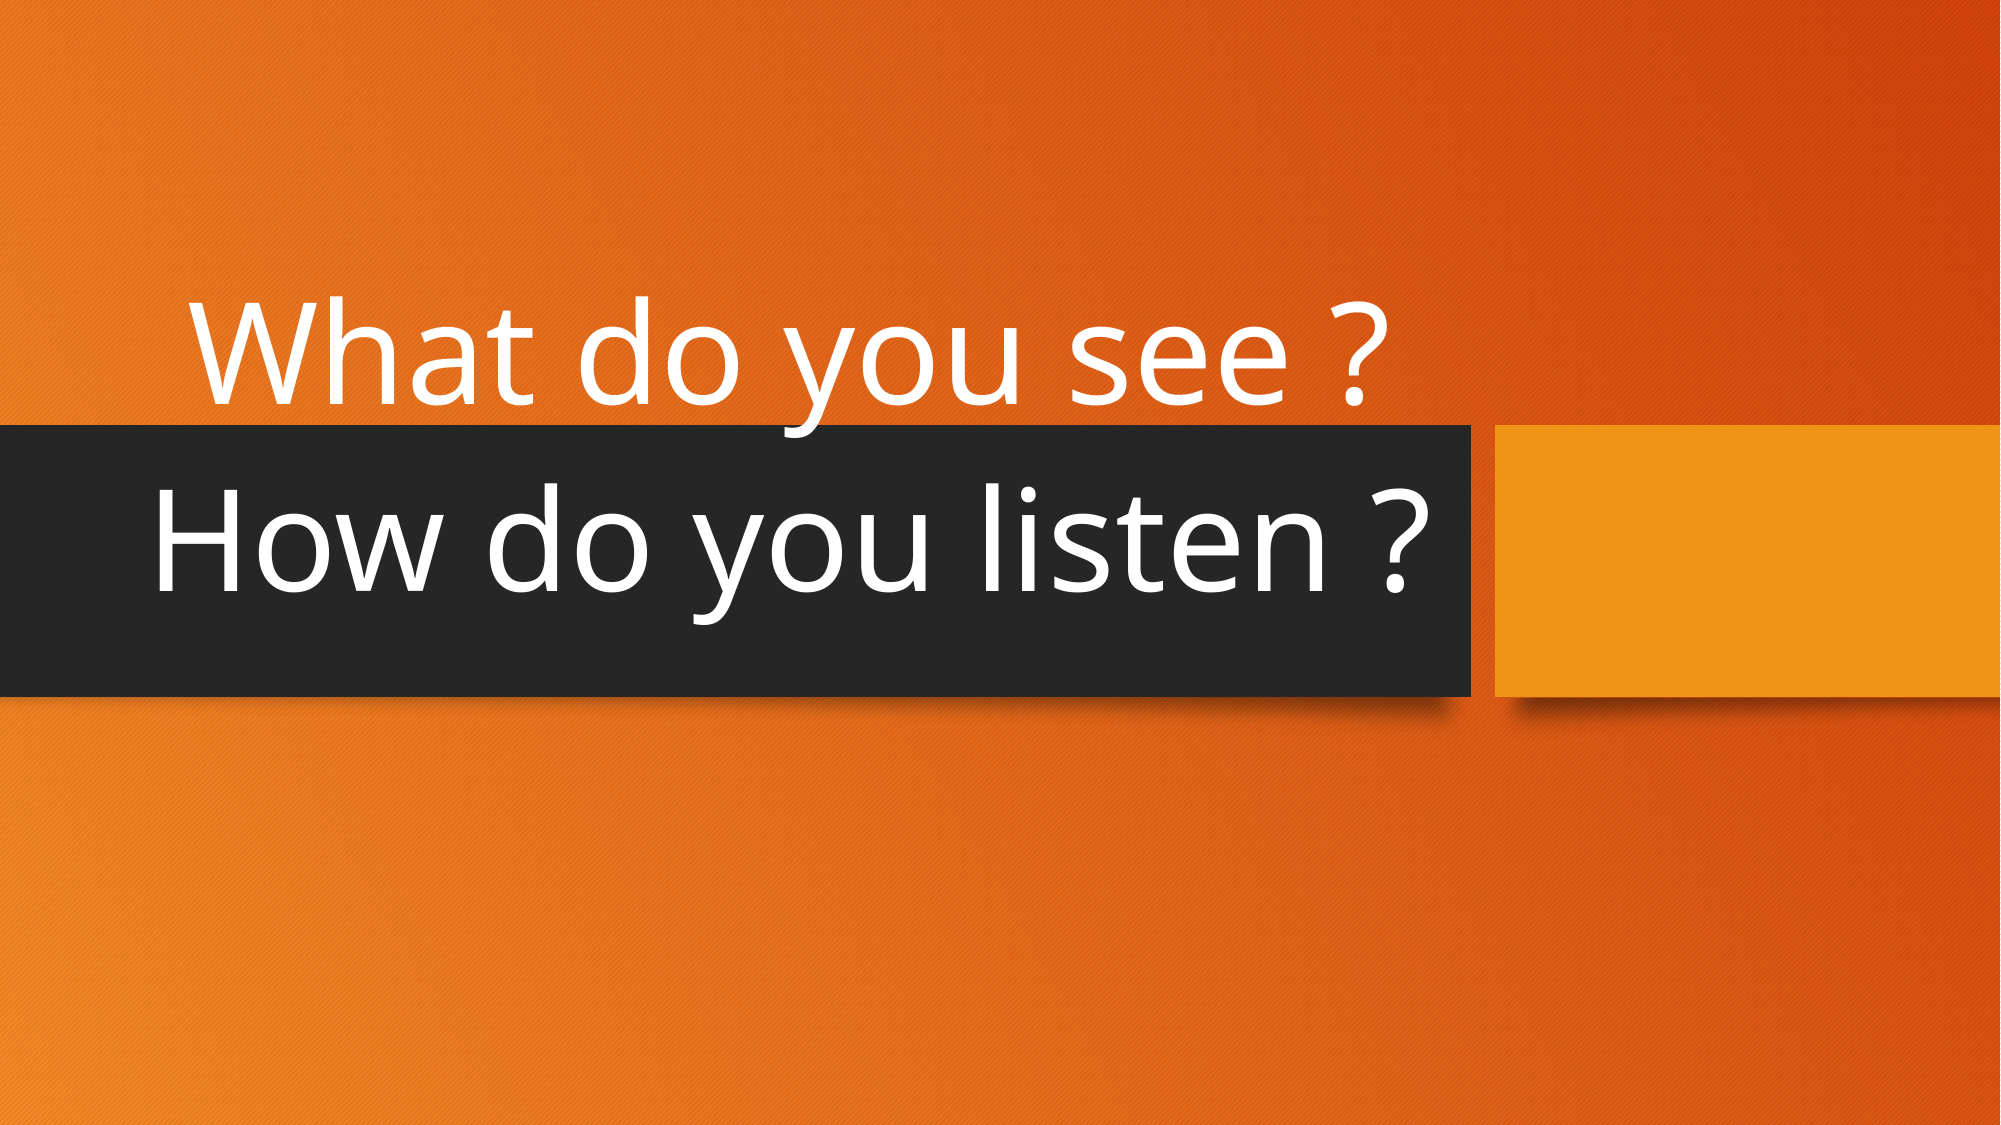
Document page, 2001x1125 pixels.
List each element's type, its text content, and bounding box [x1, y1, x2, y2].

title What do you see ? [25, 167, 1554, 354]
text_box How do you listen ? [25, 354, 1554, 630]
